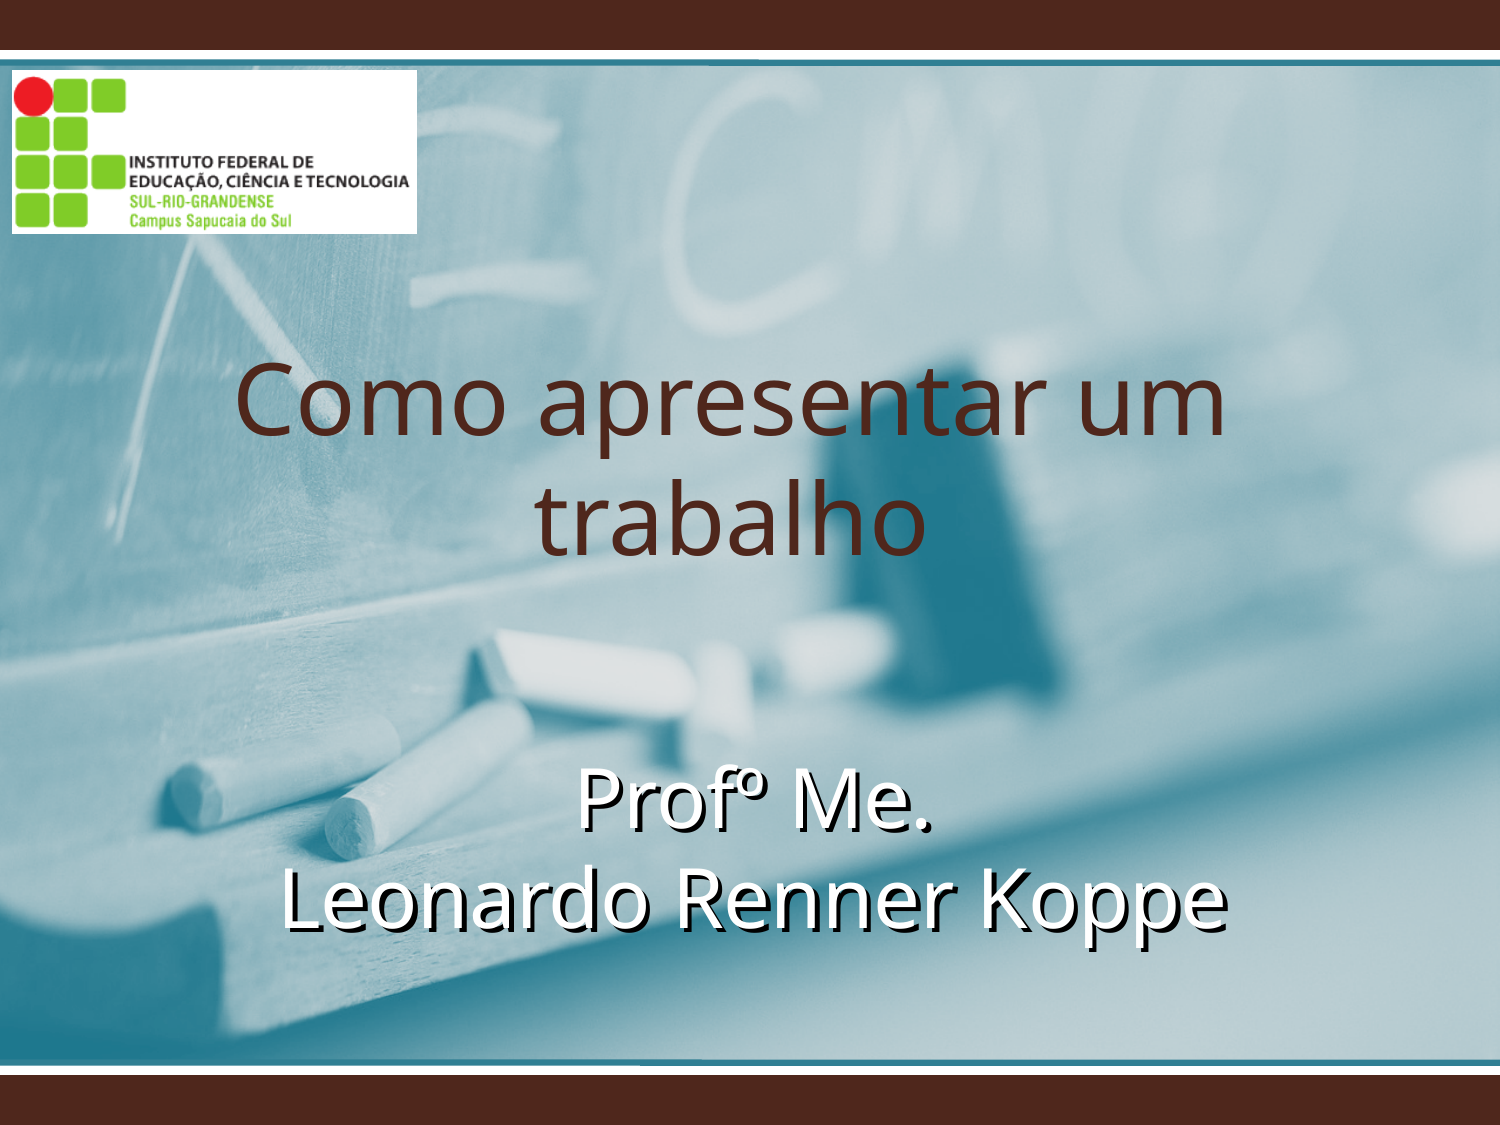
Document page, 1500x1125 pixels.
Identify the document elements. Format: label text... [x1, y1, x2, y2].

picture [0, 66, 1500, 1059]
subtitle Como apresentar um trabalho [206, 295, 1257, 583]
title Profº Me. Leonardo Renner Koppe [115, 737, 1391, 961]
